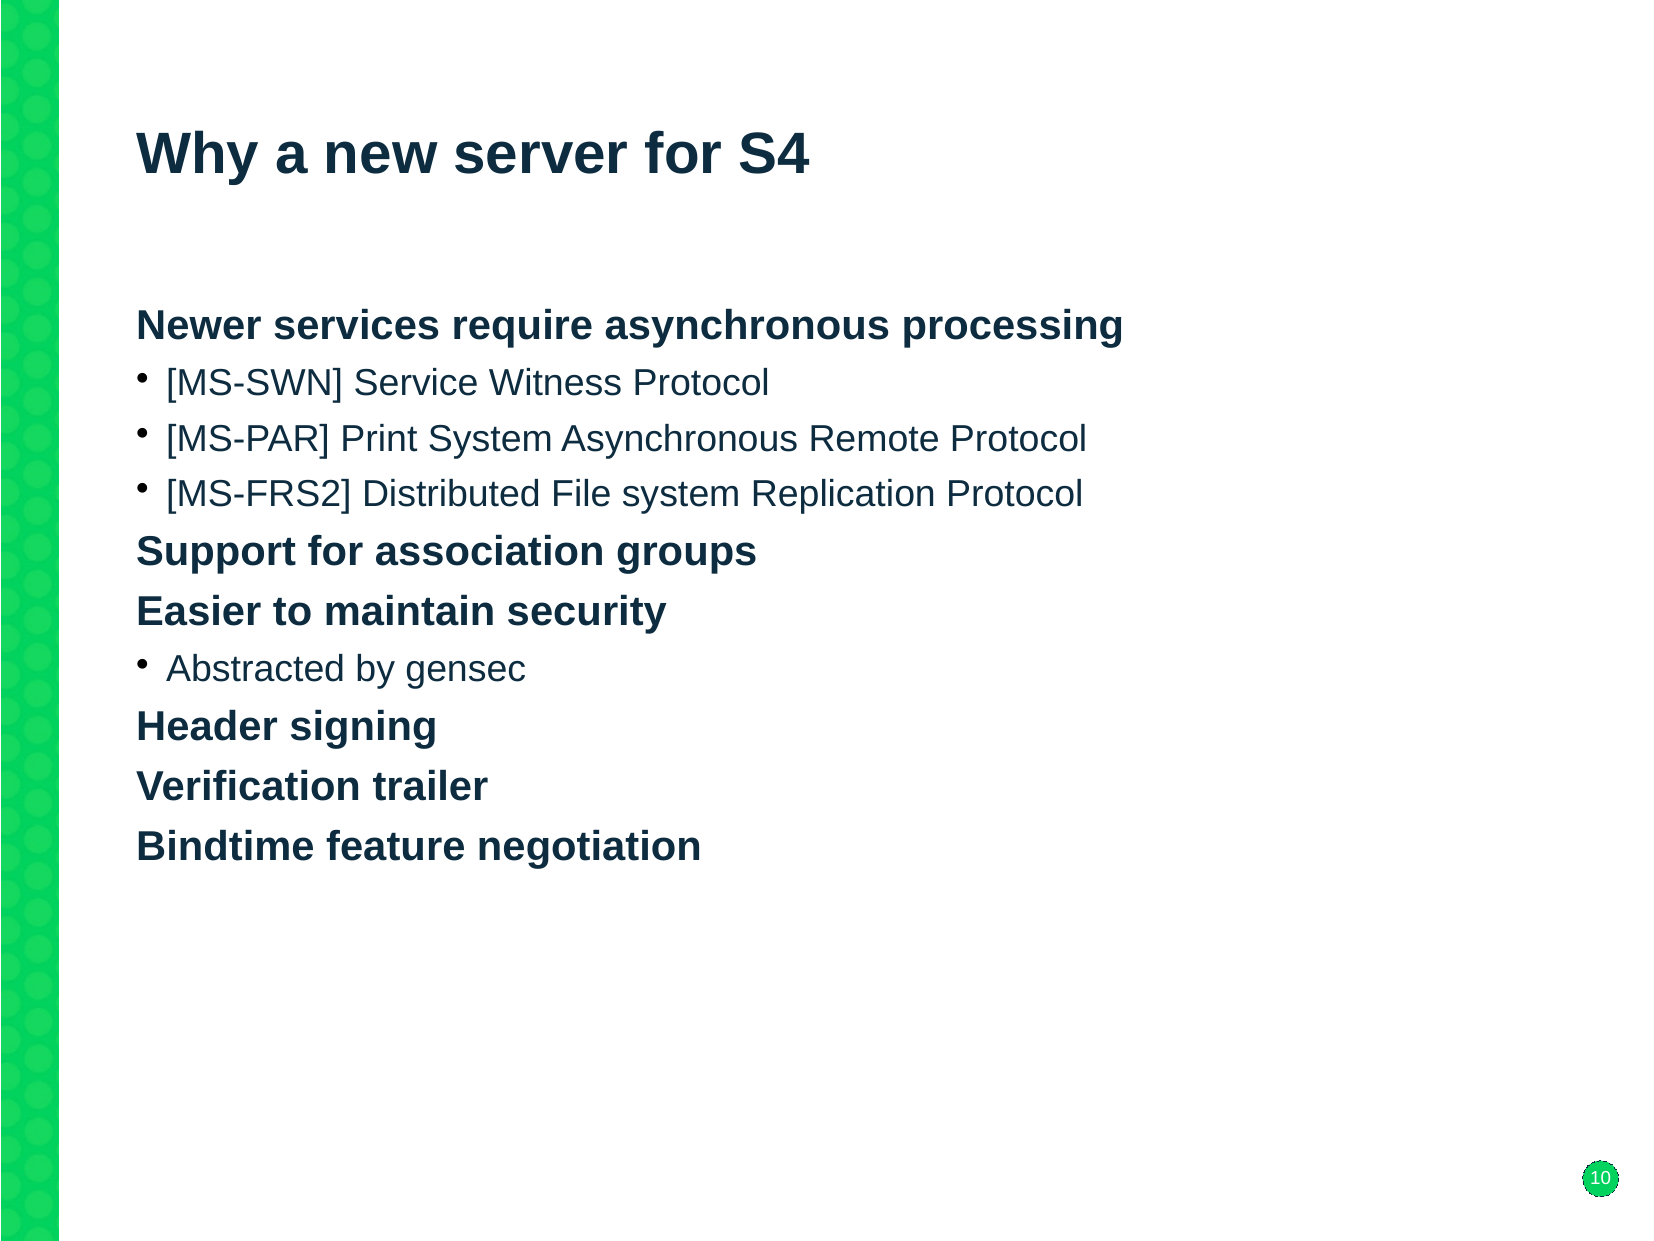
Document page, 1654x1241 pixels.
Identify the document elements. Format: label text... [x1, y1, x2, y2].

title Why a new server for S4 [121, 49, 1531, 257]
picture [1, 0, 59, 1241]
list Newer services require asynchronous processing [MS-SWN] Service Witness Protocol [MS-PAR] Print System Asynchronous Remote Protocol [MS-FRS2] Distributed File system Replication Protocol Support for association groups Easier to maintain security Abstracted by gensec Header signing Verification trailer Bindtime feature negotiation [121, 290, 1531, 1100]
